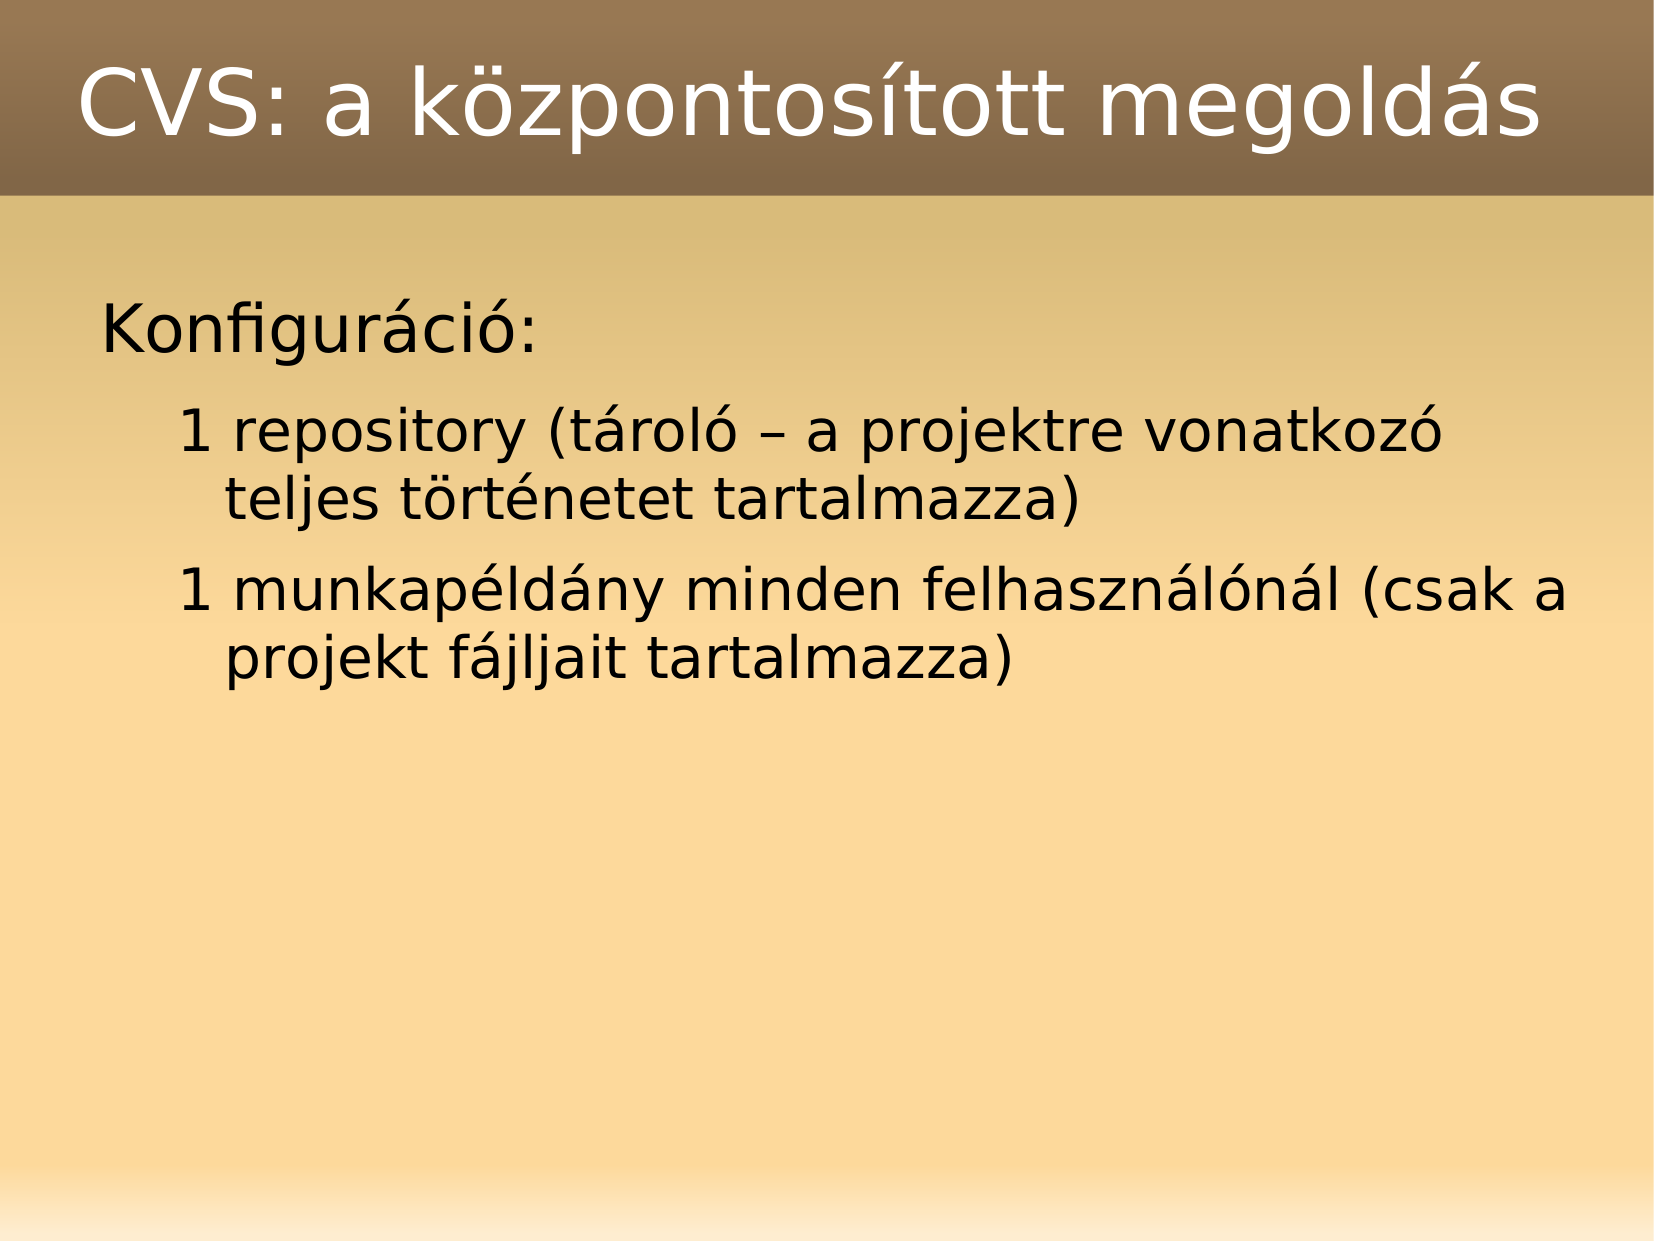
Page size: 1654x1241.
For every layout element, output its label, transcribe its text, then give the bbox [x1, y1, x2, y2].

picture [0, 0, 1654, 1241]
list Konfiguráció: 1 repository (tároló – a projektre vonatkozó teljes történetet tartalmazza) 1 munkapéldány minden felhasználónál (csak a projekt fájljait tartalmazza) [82, 290, 1571, 1094]
title CVS: a központosított megoldás [76, 7, 1565, 200]
